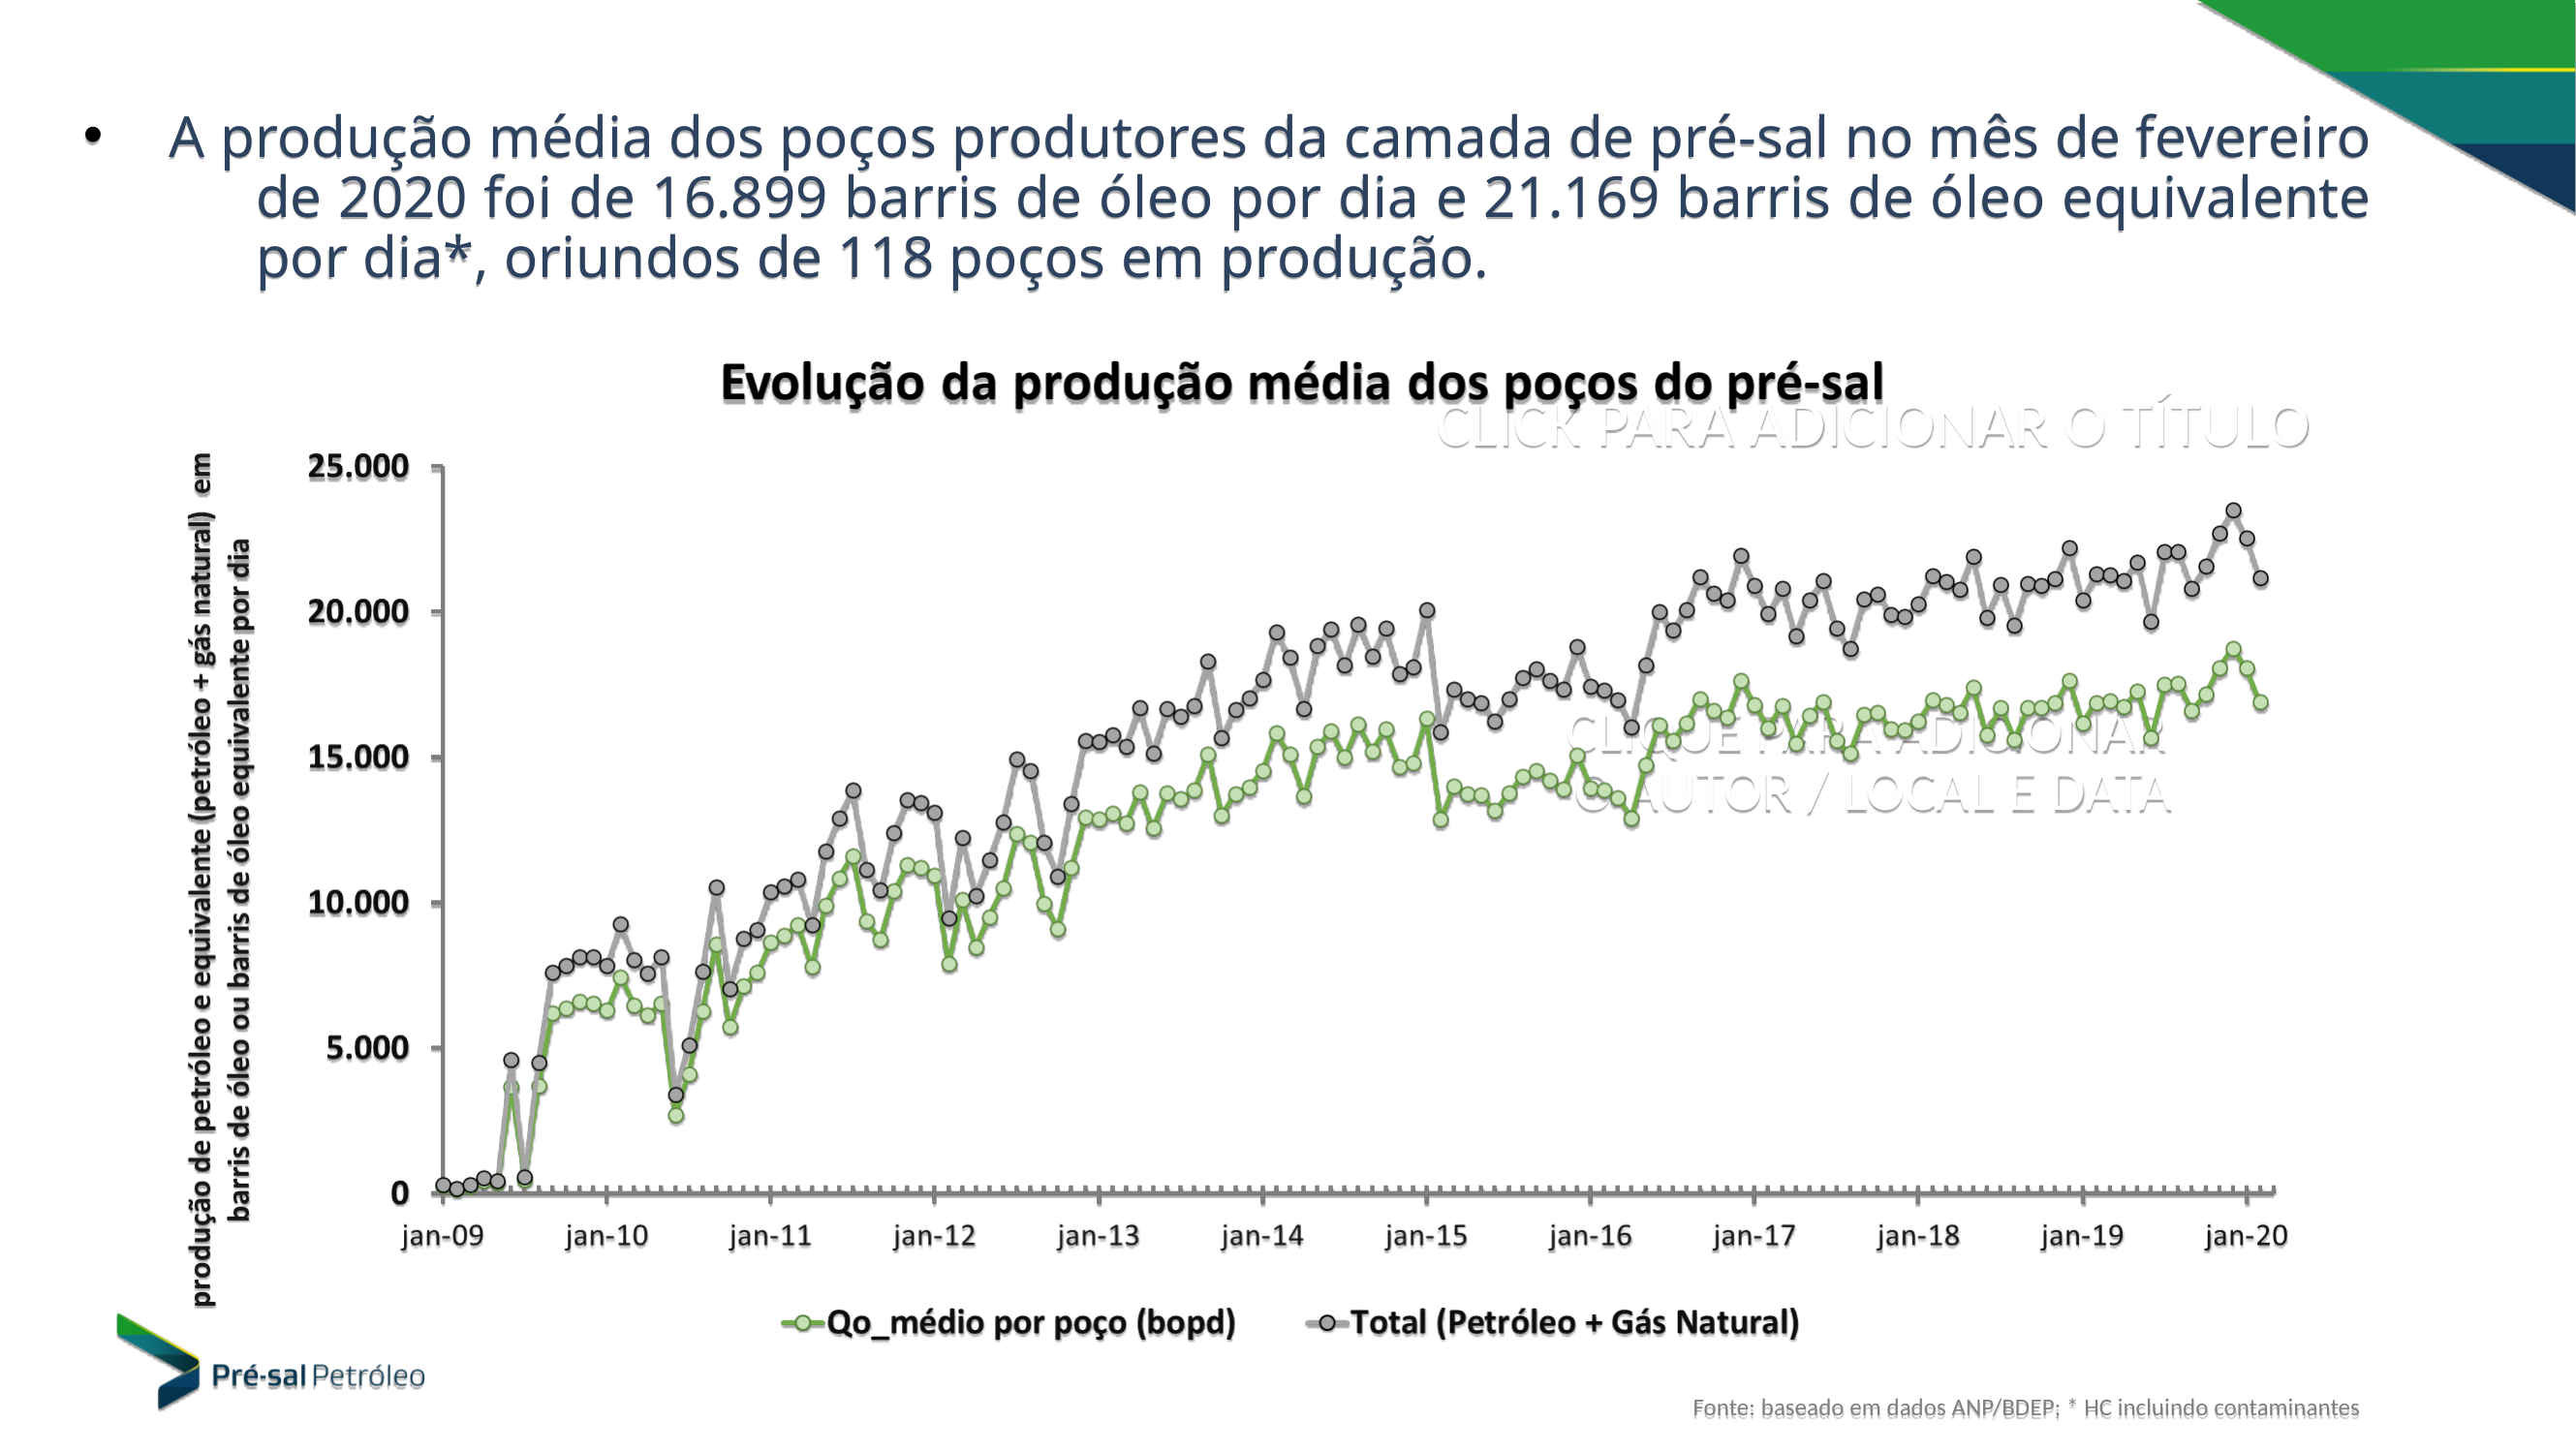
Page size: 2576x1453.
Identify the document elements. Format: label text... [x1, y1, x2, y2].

picture [144, 330, 2352, 1413]
text_box A produção média dos poços produtores da camada de pré-sal no mês de fevereiro de 2020 foi de 16.899 barris de óleo por dia e 21.169 barris de óleo equivalente por dia*, oriundos de 118 poços em produção. [68, 100, 2387, 330]
text_box Fonte: baseado em dados ANP/BDEP; * HC incluindo contaminantes [1678, 1384, 2387, 1429]
